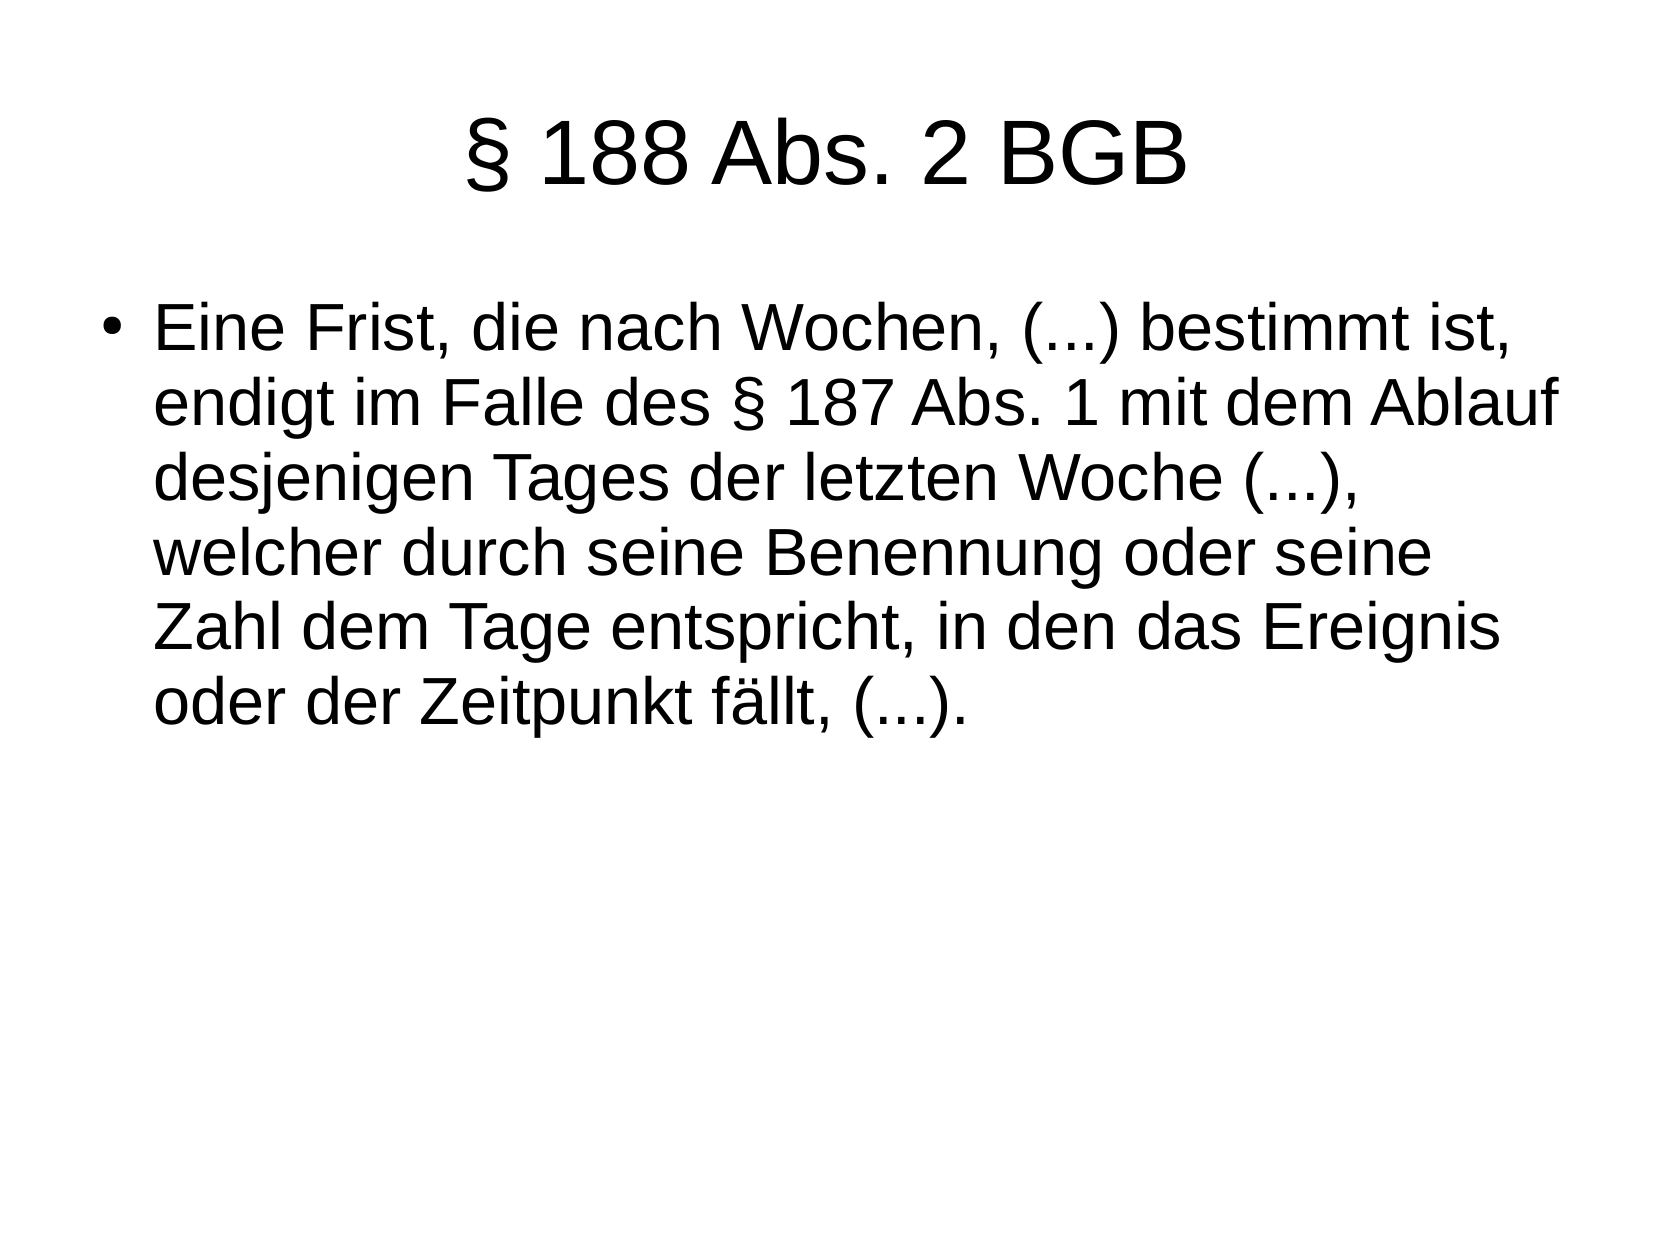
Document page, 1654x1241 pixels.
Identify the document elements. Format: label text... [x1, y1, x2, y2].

title § 188 Abs. 2 BGB [82, 56, 1571, 250]
list Eine Frist, die nach Wochen, (...) bestimmt ist, endigt im Falle des § 187 Abs. 1 mit dem Ablauf desjenigen Tages der letzten Woche (...), welcher durch seine Benennung oder seine Zahl dem Tage entspricht, in den das Ereignis oder der Zeitpunkt fällt, (...). [82, 290, 1571, 1094]
